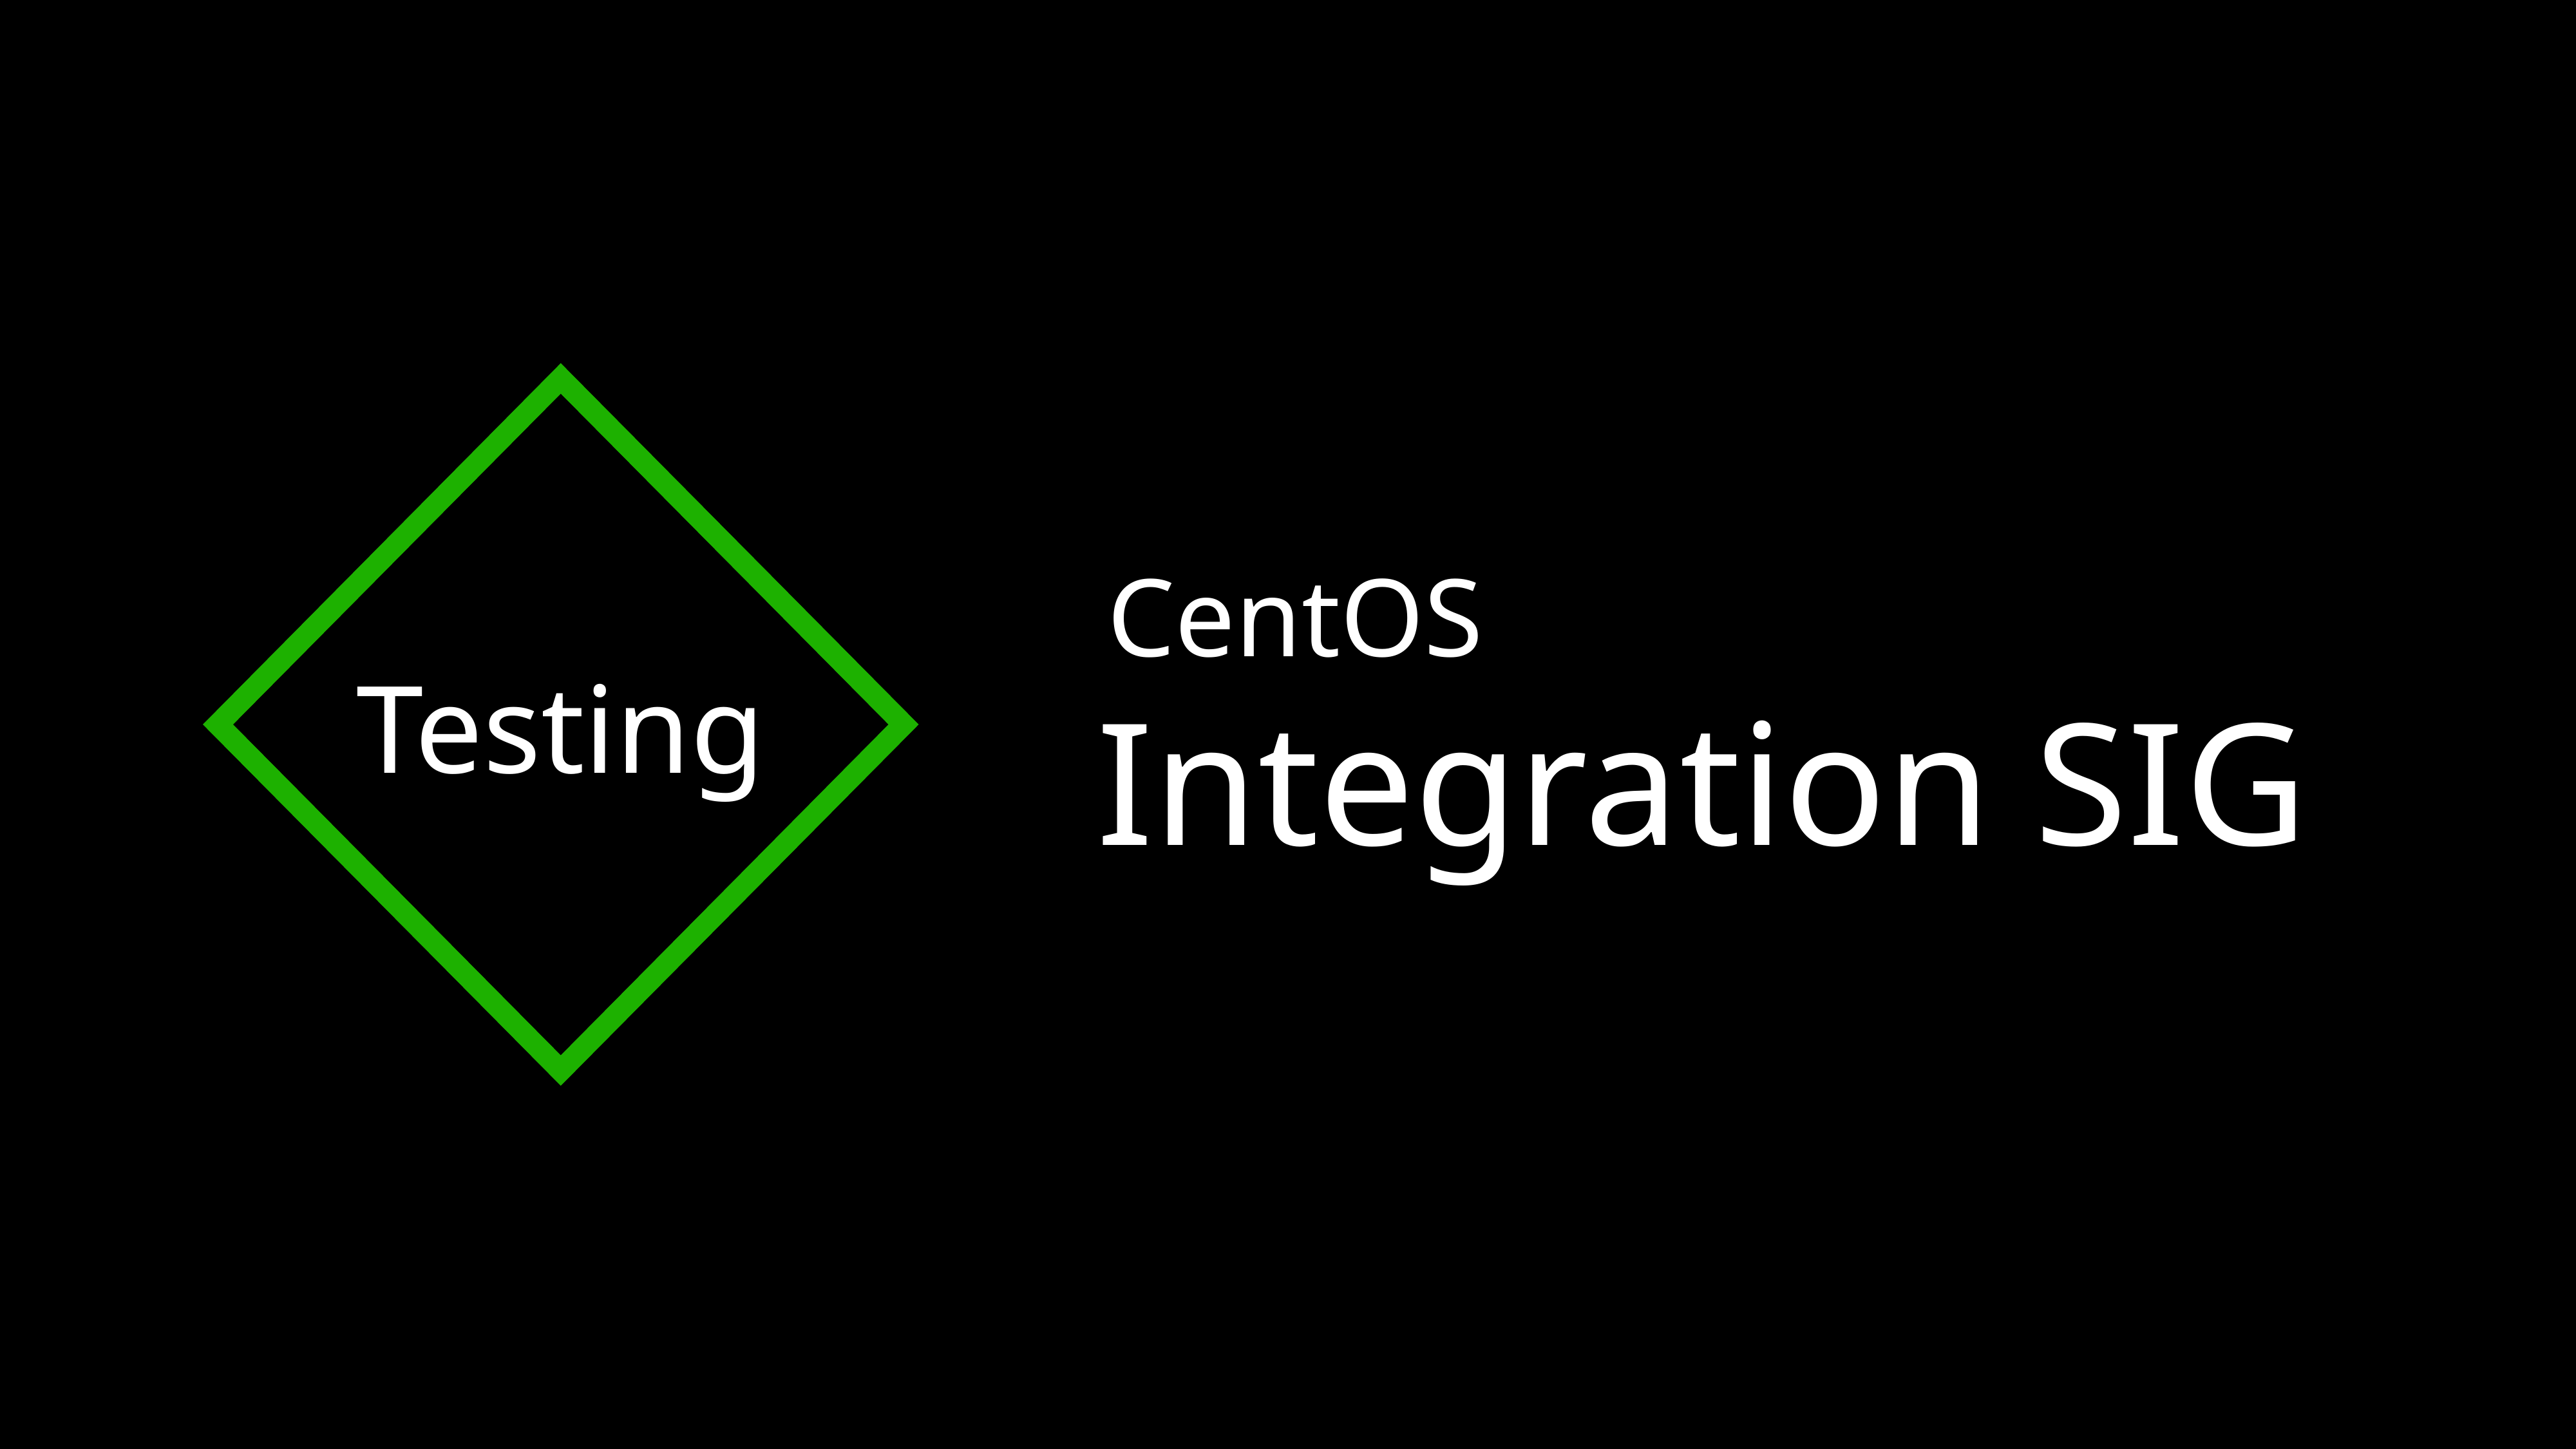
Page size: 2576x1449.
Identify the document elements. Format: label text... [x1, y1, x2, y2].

text_box CentOS [1101, 558, 1642, 685]
text_box Integration SIG [1091, 694, 2391, 887]
text_box Testing [218, 378, 904, 1071]
